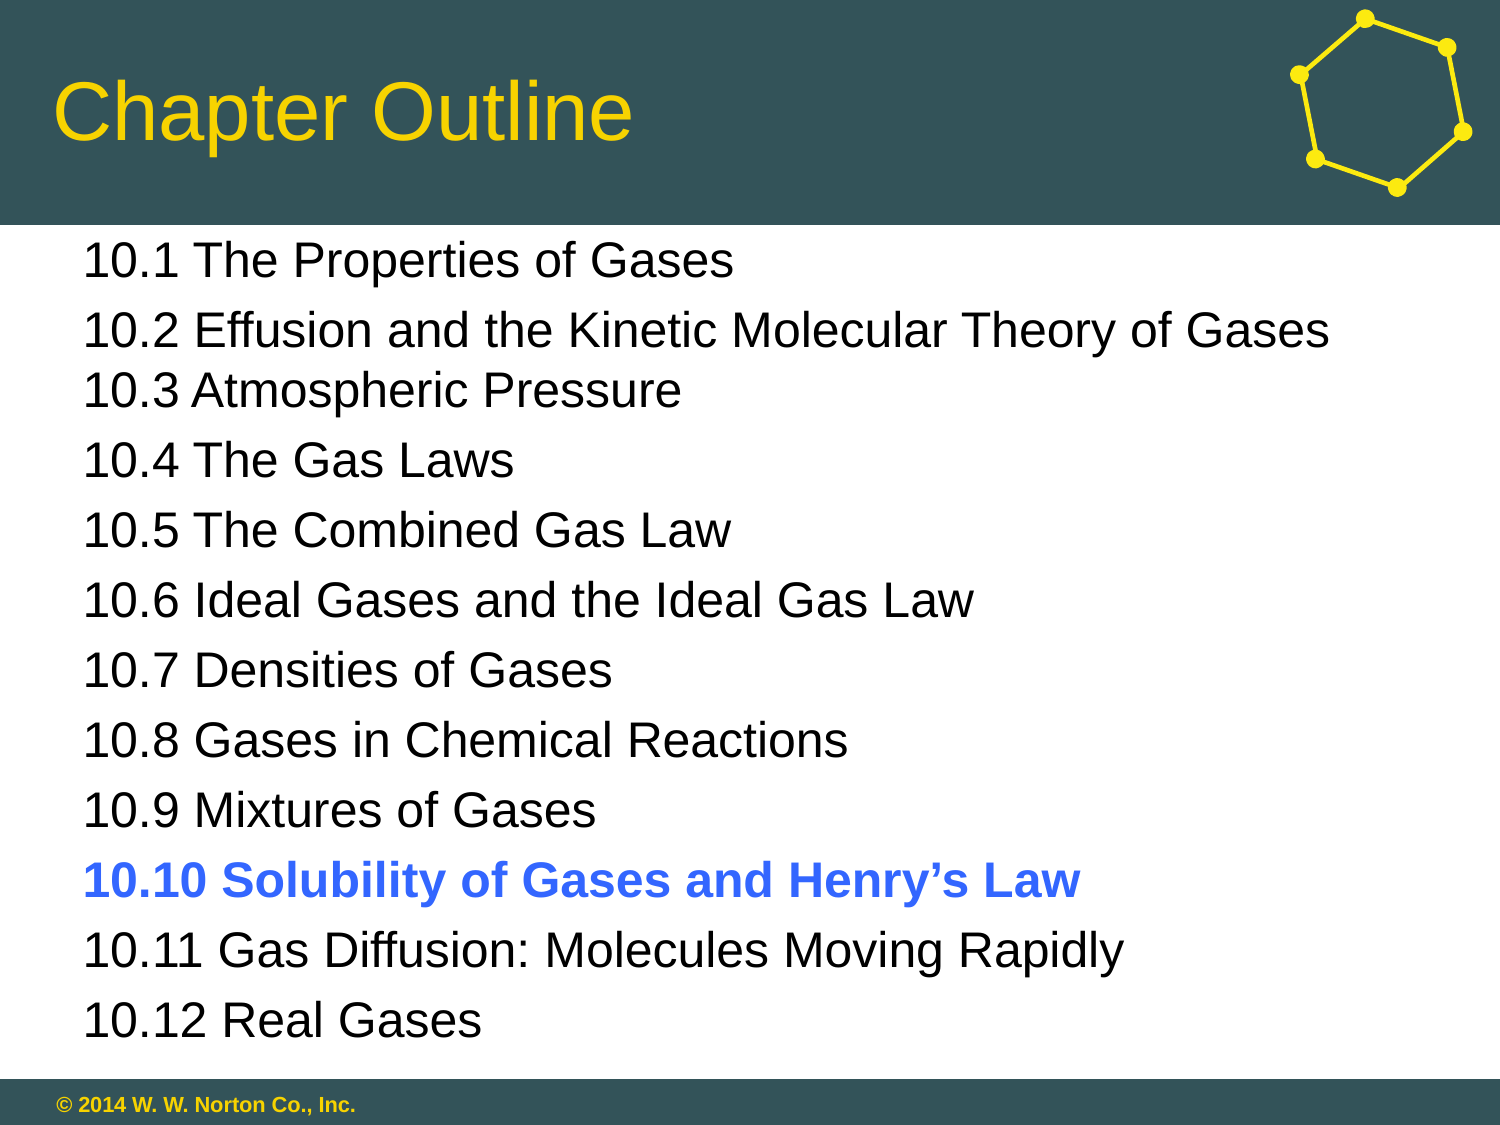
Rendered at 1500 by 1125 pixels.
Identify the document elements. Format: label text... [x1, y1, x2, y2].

title Chapter Outline [37, 19, 1118, 195]
list 10.1 The Properties of Gases 10.2 Effusion and the Kinetic Molecular Theory of Gases 10.3 Atmospheric Pressure 10.4 The Gas Laws 10.5 The Combined Gas Law 10.6 Ideal Gases and the Ideal Gas Law 10.7 Densities of Gases 10.8 Gases in Chemical Reactions 10.9 Mixtures of Gases 10.10 Solubility of Gases and Henry’s Law 10.11 Gas Diffusion: Molecules Moving Rapidly 10.12 Real Gases [67, 219, 1468, 1020]
